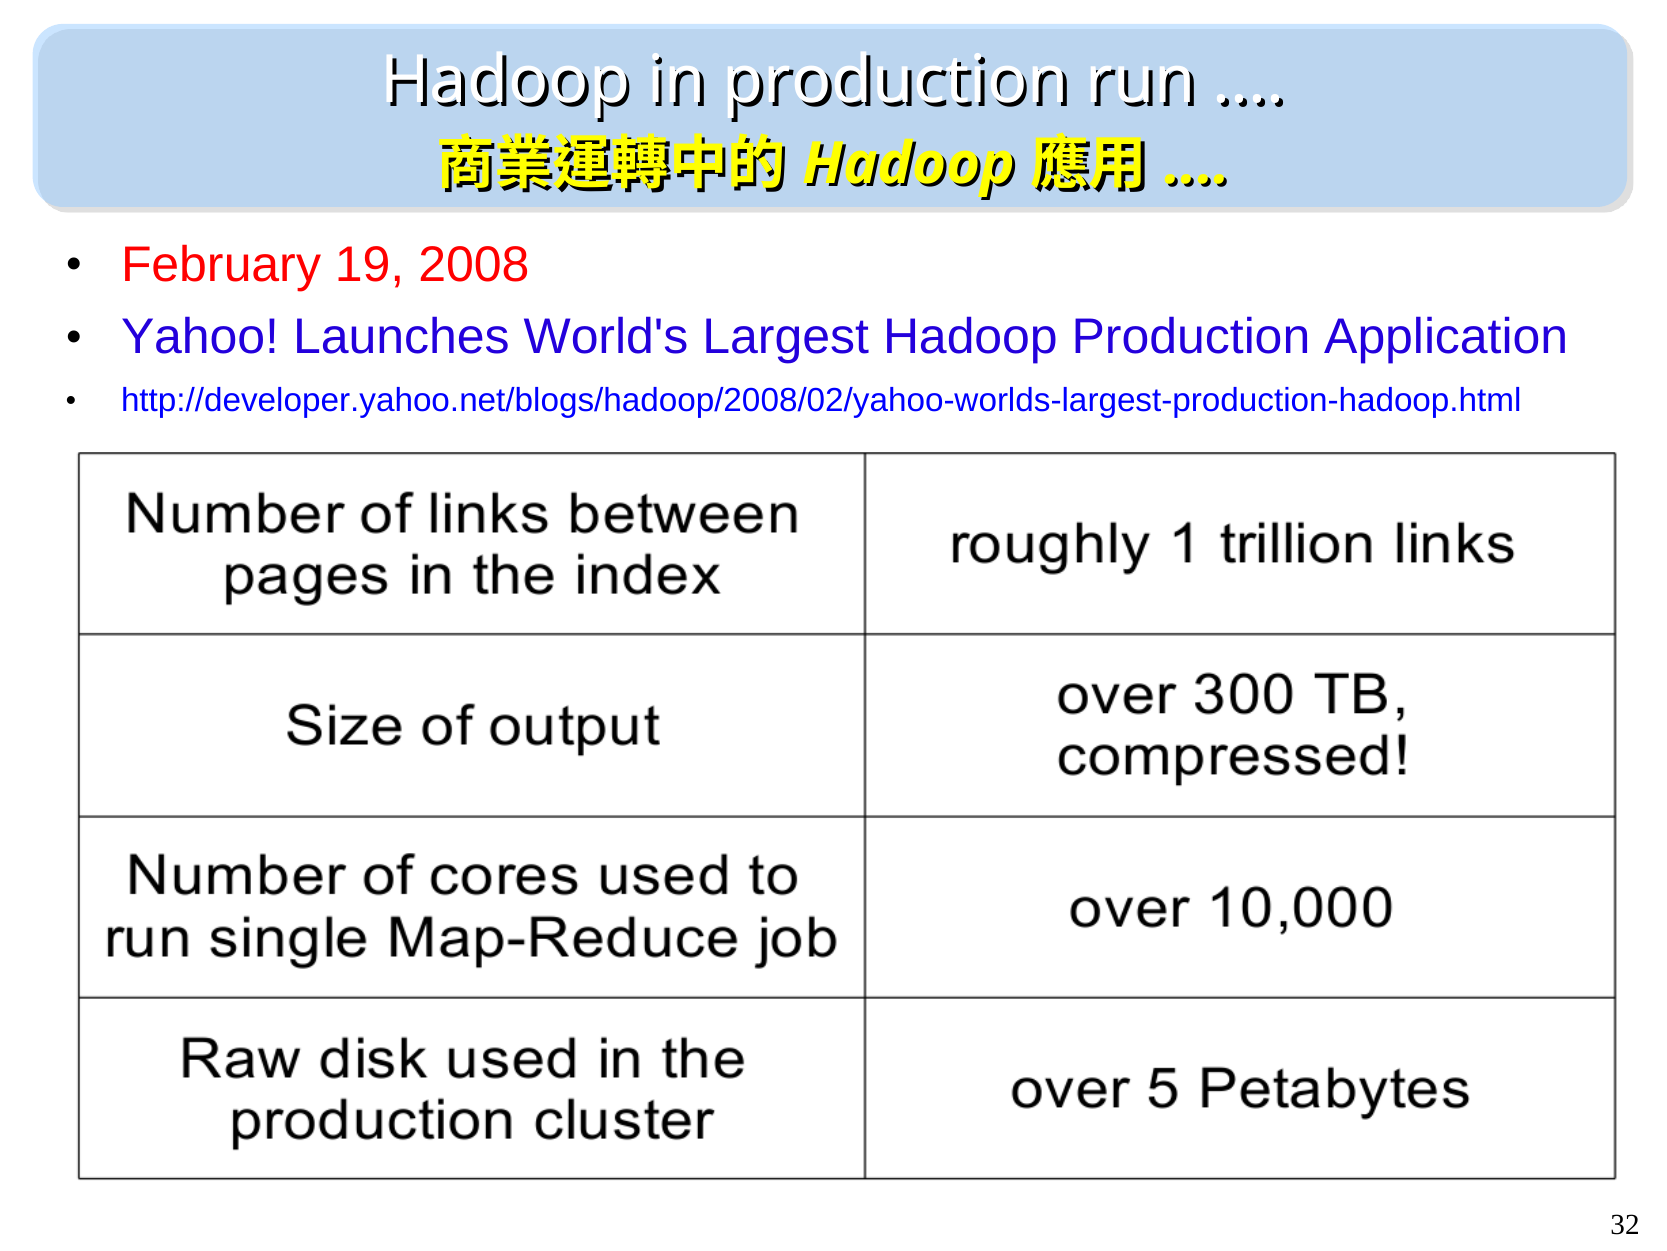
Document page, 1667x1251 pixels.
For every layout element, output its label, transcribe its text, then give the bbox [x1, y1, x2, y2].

text_box [32, 23, 1628, 207]
picture [73, 447, 1622, 1185]
title Hadoop in production run .... 商業運轉中的Hadoop應用.... [124, 28, 1542, 206]
list February 19, 2008 Yahoo! Launches World's Largest Hadoop Production Application http://developer.yahoo.net/blogs/hadoop/2008/02/yahoo-worlds-largest-production-hadoop.html [64, 236, 1613, 447]
